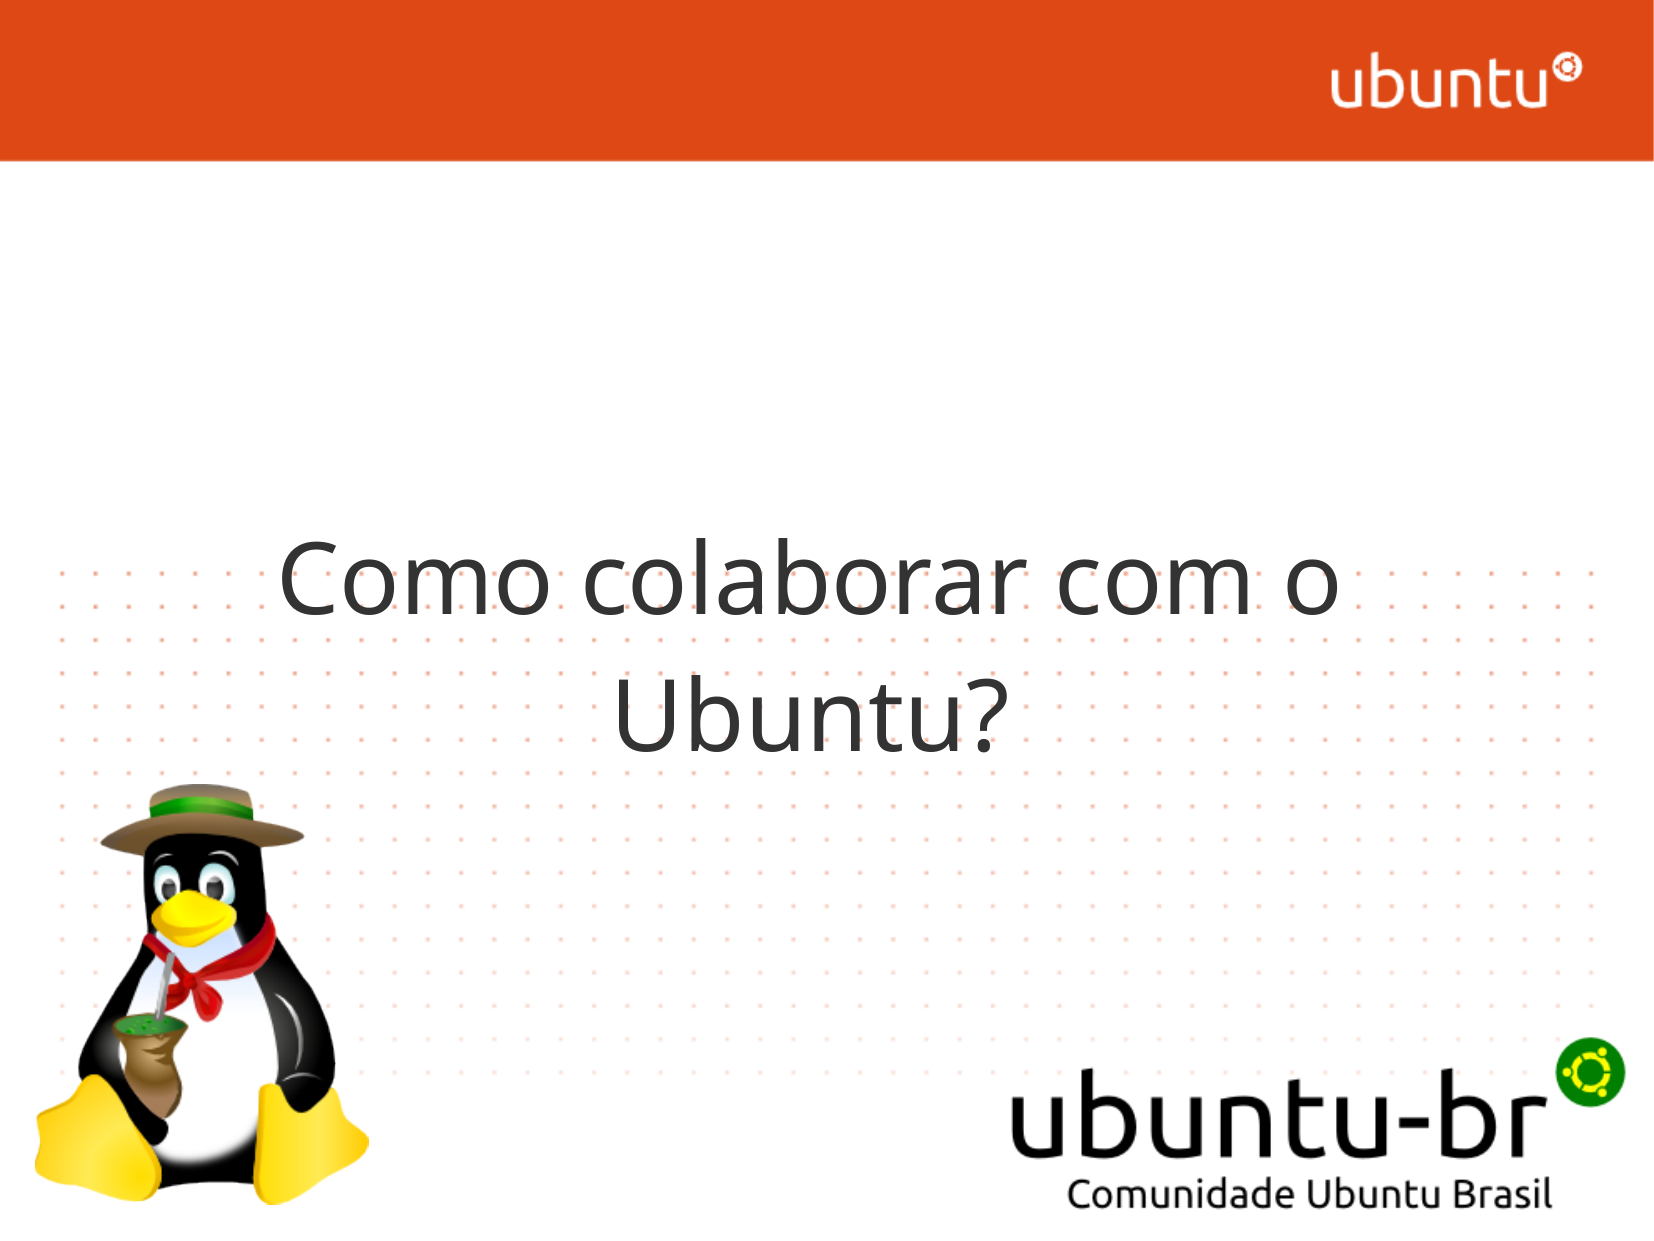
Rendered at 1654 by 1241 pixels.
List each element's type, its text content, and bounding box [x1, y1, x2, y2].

list Como colaborar com o Ubuntu? [82, 507, 1538, 928]
picture [0, 0, 1654, 1241]
